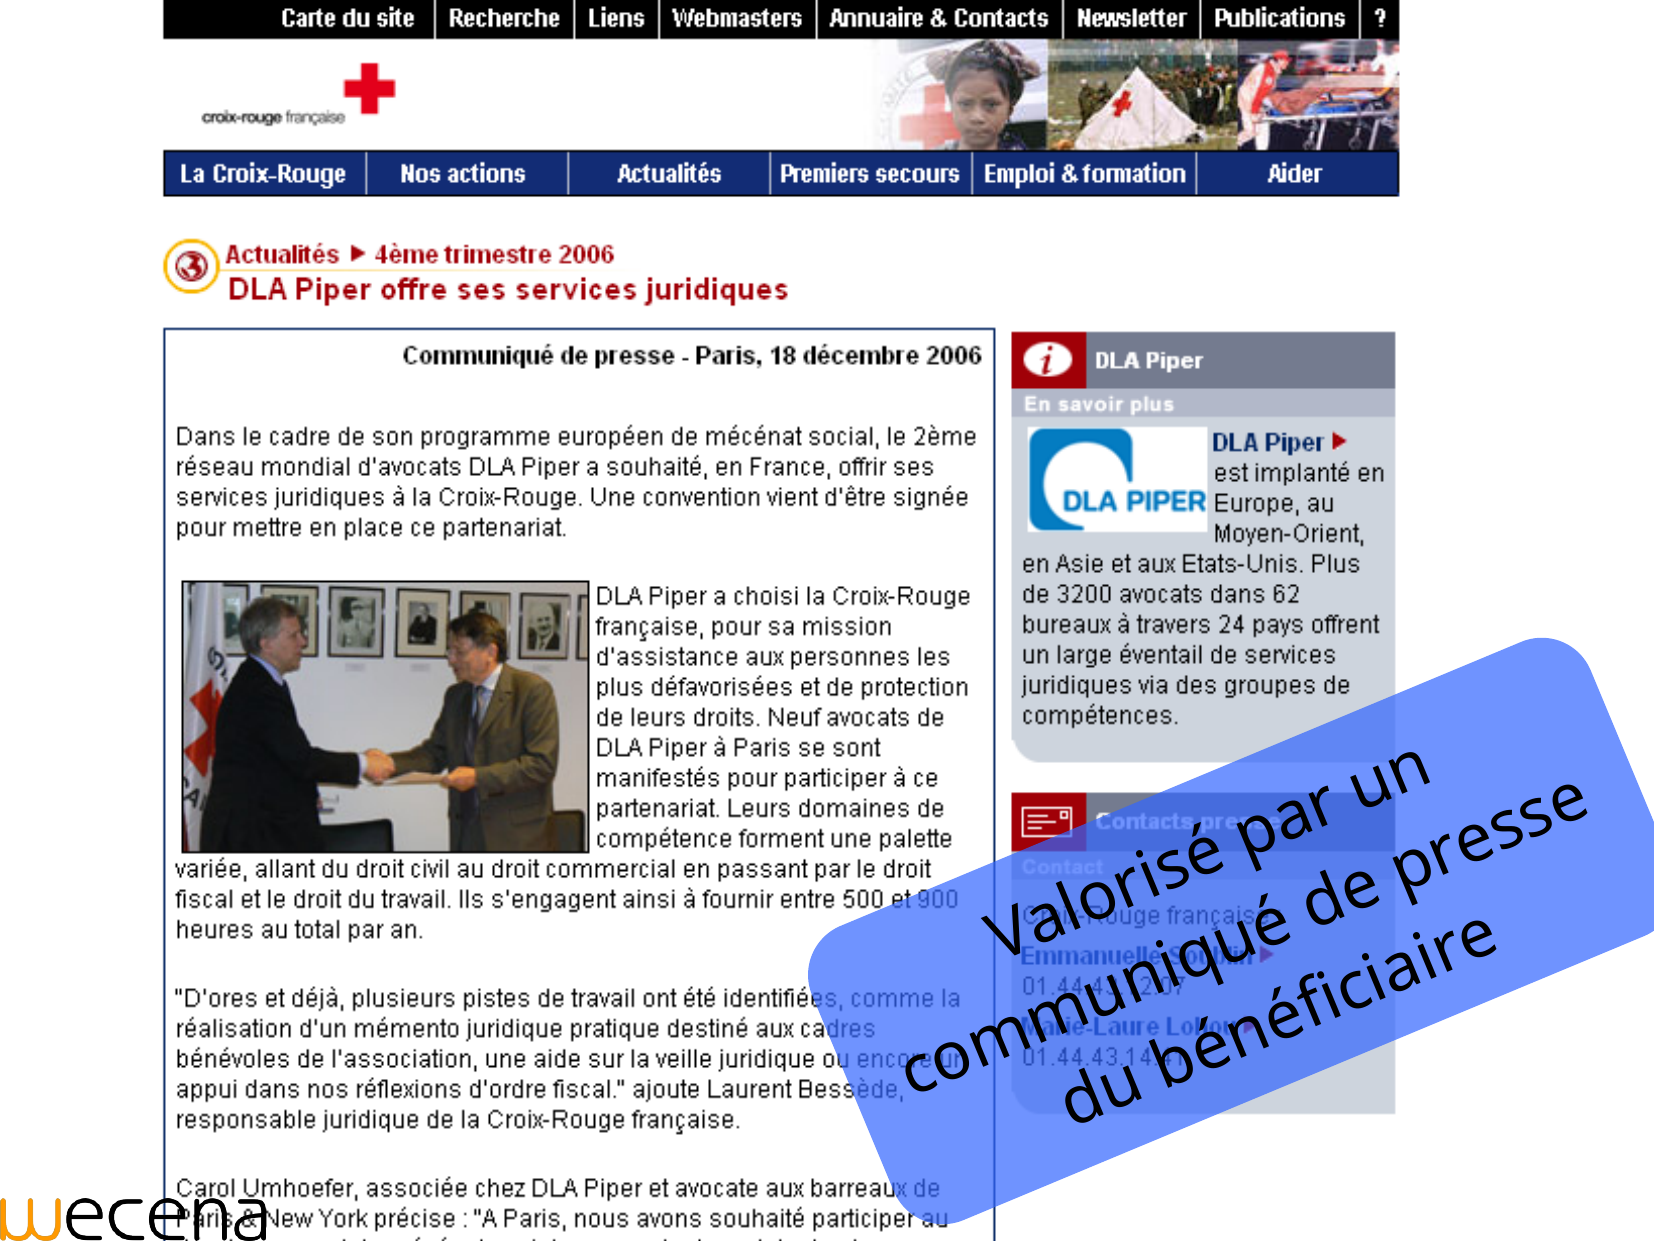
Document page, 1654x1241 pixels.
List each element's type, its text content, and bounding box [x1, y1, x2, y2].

picture [0, 0, 1654, 1241]
text_box Valorisé par un communiqué de presse du bénéficiaire [808, 637, 1654, 1225]
